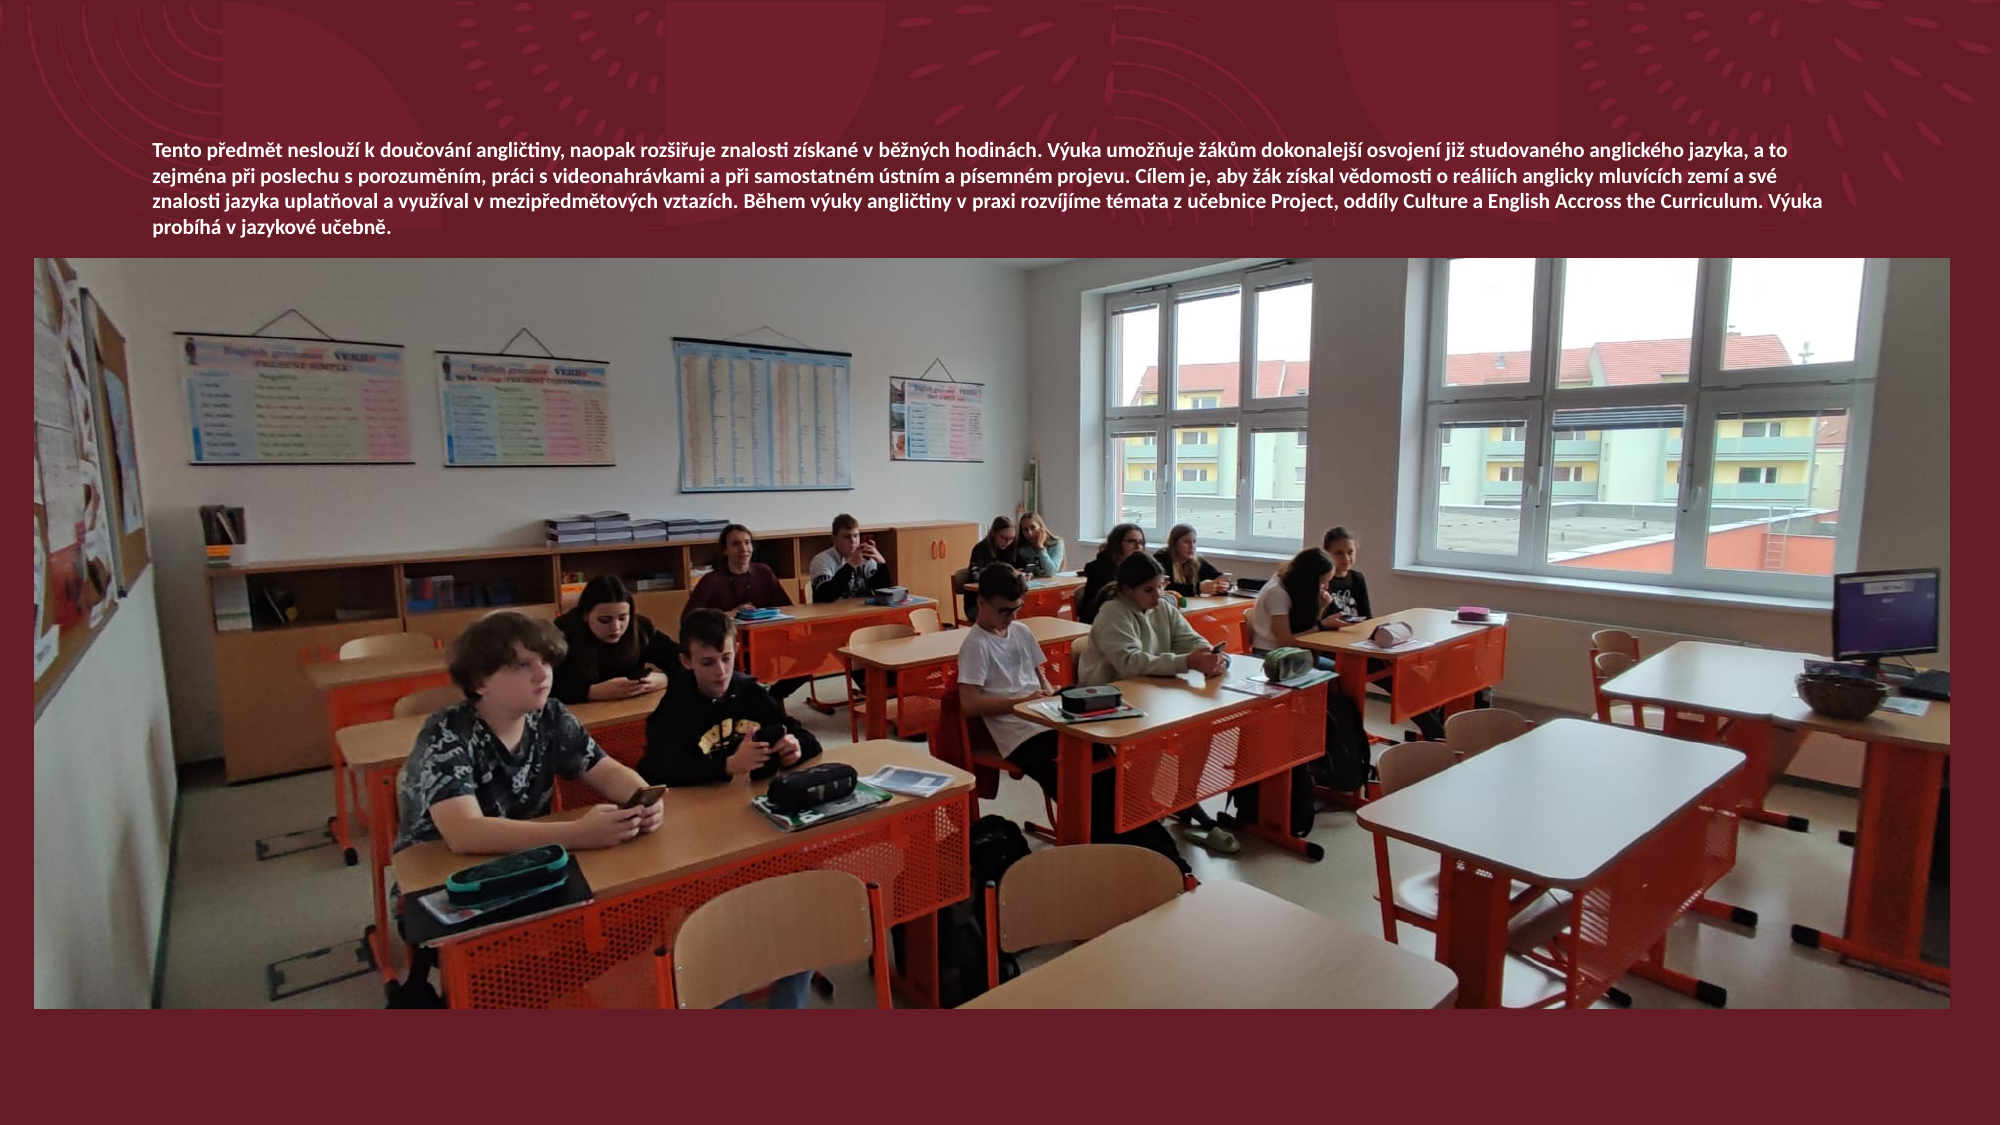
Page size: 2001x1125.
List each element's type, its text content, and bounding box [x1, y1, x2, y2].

picture [34, 258, 1951, 1009]
title Tento předmět neslouží k doučování angličtiny, naopak rozšiřuje znalosti získané v běžných hodinách. Výuka umožňuje žákům dokonalejší osvojení již studovaného anglického jazyka, a to zejména při poslechu s porozuměním, práci s videonahrávkami a při samostatném ústním a písemném projevu. Cílem je, aby žák získal vědomosti o reáliích anglicky mluvících zemí a své znalosti jazyka uplatňoval a využíval v mezipředmětových vztazích. Během výuky angličtiny v praxi rozvíjíme témata z učebnice Project, oddíly Culture a English Accross the Curriculum. Výuka probíhá v jazykové učebně. [137, 128, 1863, 258]
